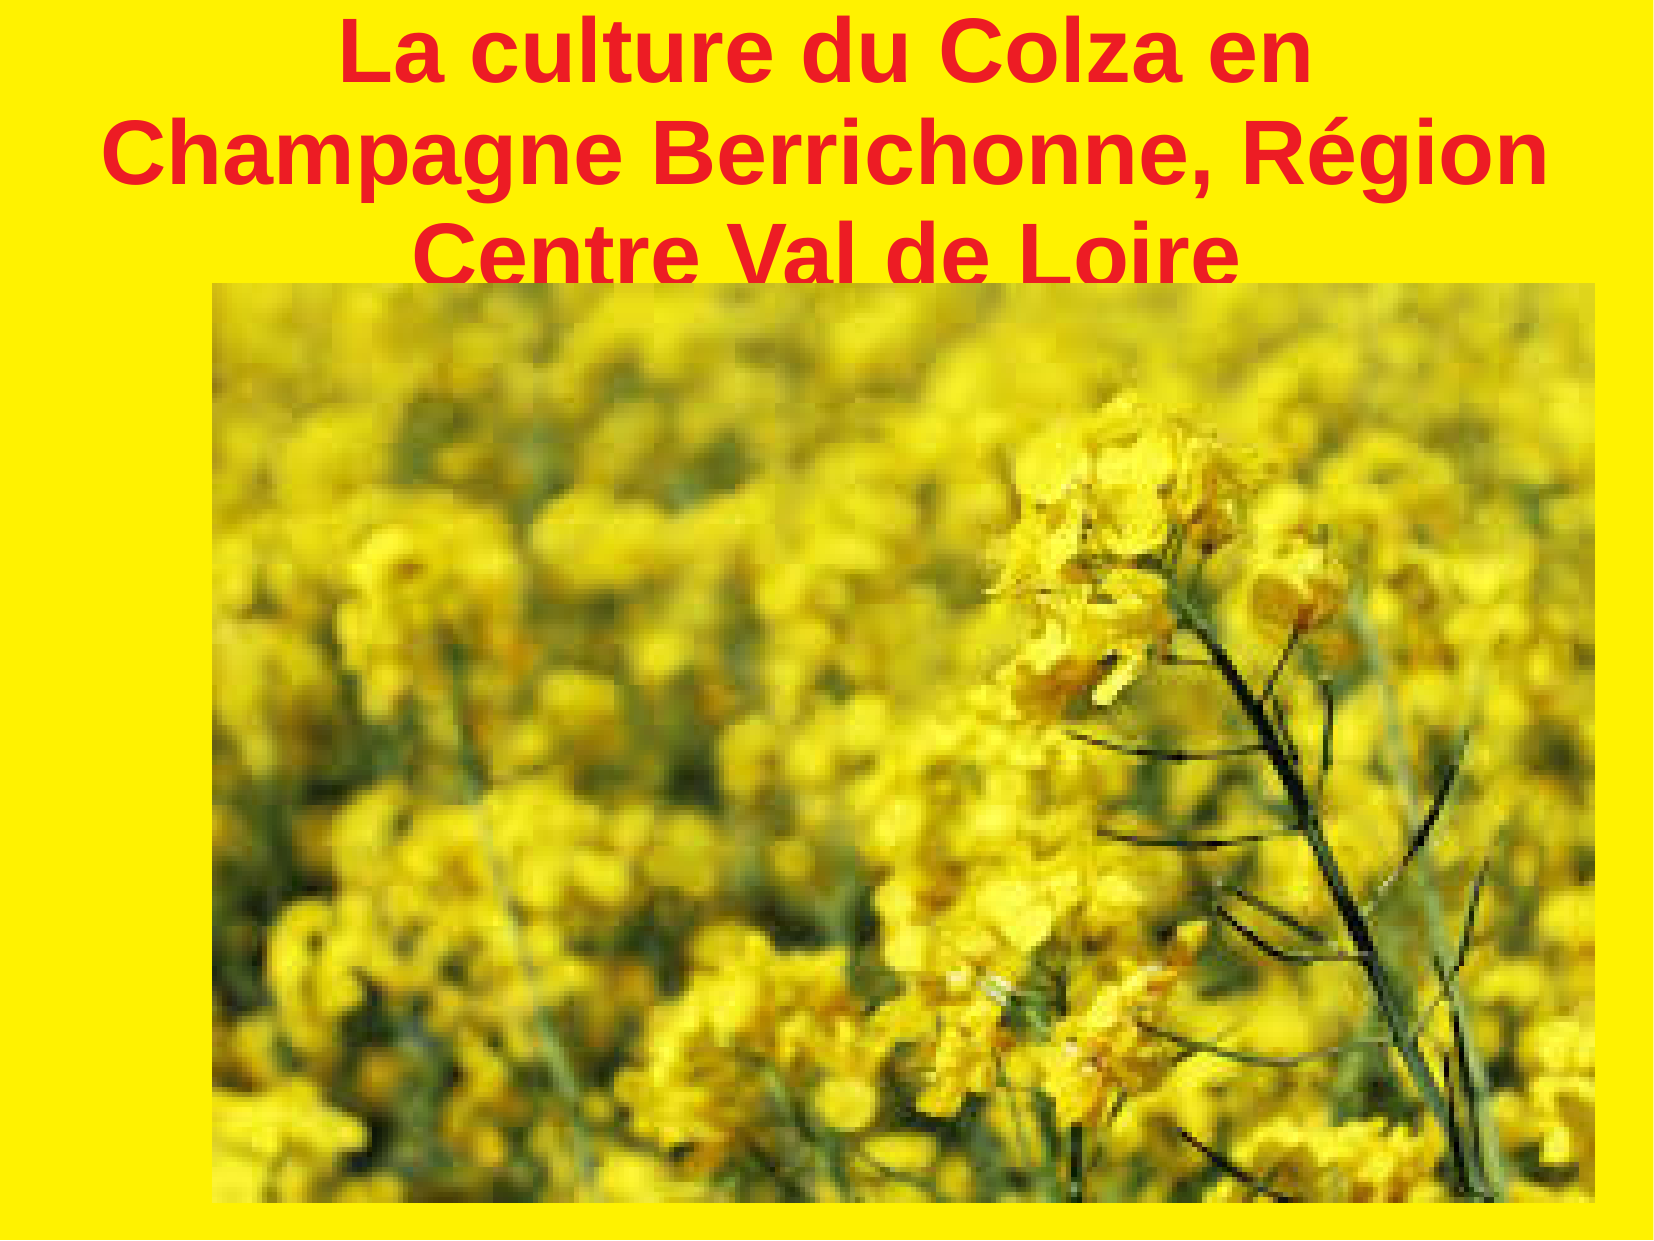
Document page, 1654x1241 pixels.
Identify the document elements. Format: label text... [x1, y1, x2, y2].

picture [212, 283, 1595, 1203]
title La culture du Colza en Champagne Berrichonne, Région Centre Val de Loire [82, 0, 1571, 307]
